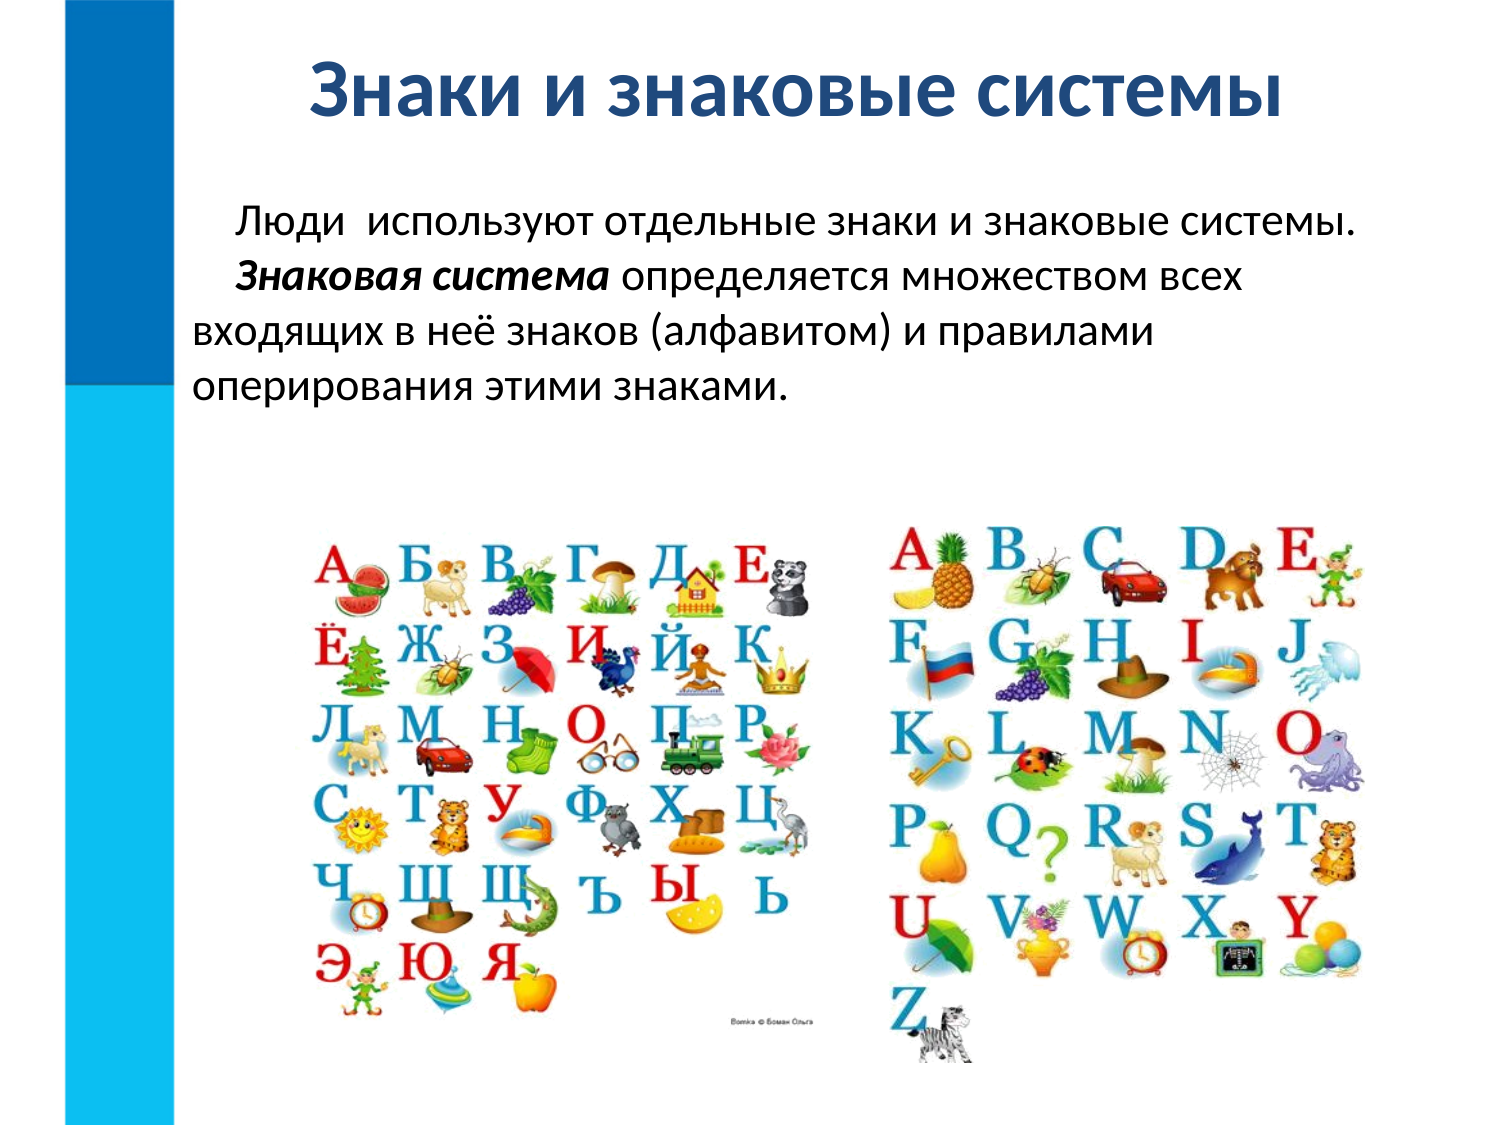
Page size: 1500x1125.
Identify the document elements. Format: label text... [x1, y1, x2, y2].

picture [0, 0, 1500, 1125]
text_box Знаки и знаковые системы [171, 30, 1425, 135]
text_box Люди используют отдельные знаки и знаковые системы. Знаковая система определяется множеством всех входящих в неё знаков (алфавитом) и правилами оперирования этими знаками. [177, 181, 1459, 418]
